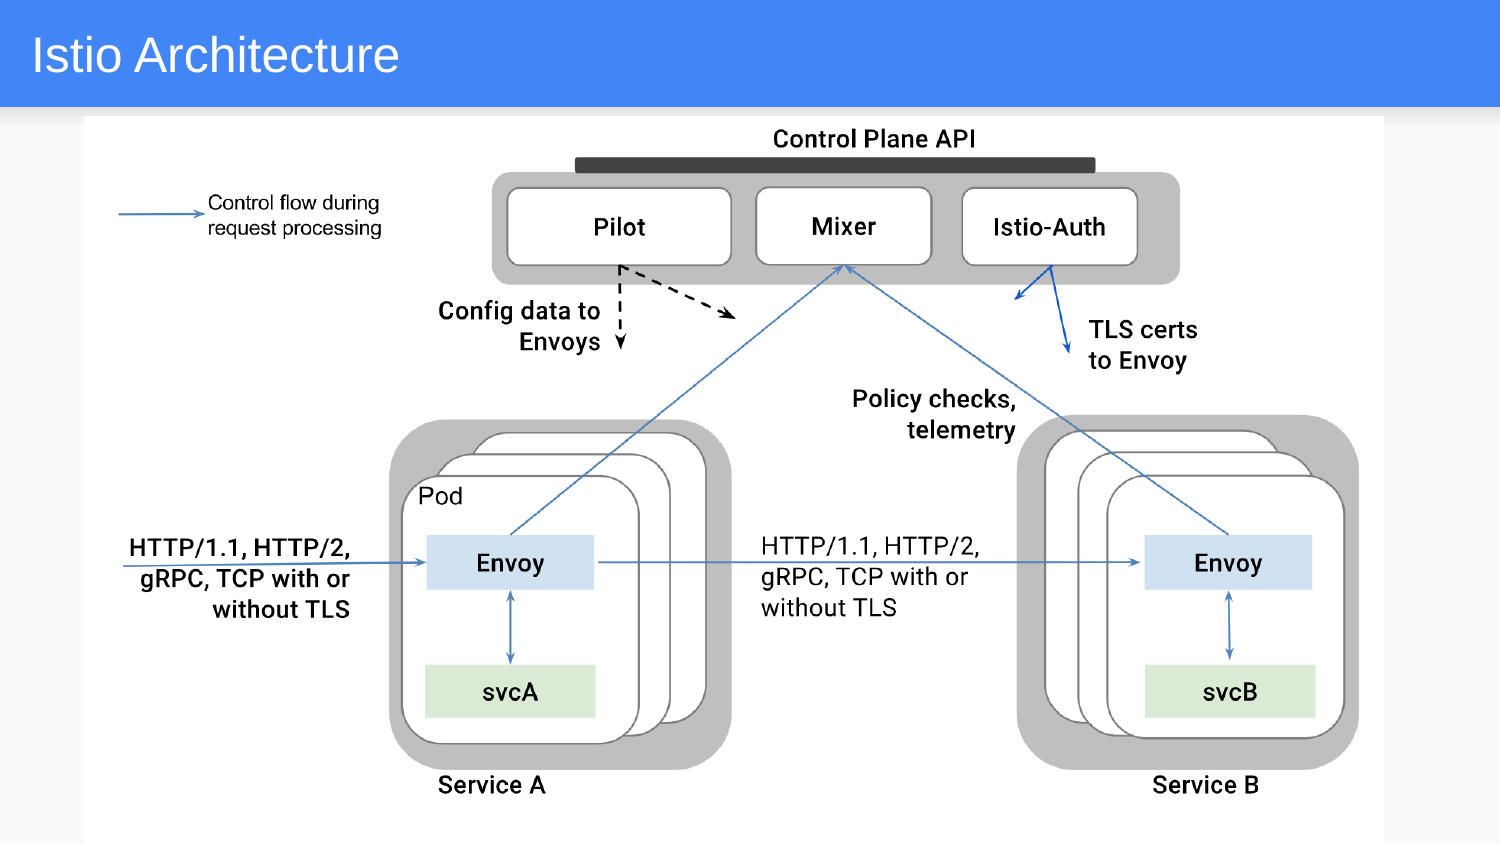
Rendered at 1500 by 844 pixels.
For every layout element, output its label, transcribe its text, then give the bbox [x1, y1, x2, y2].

title Istio Architecture [16, 2, 1464, 102]
picture [83, 116, 1384, 844]
